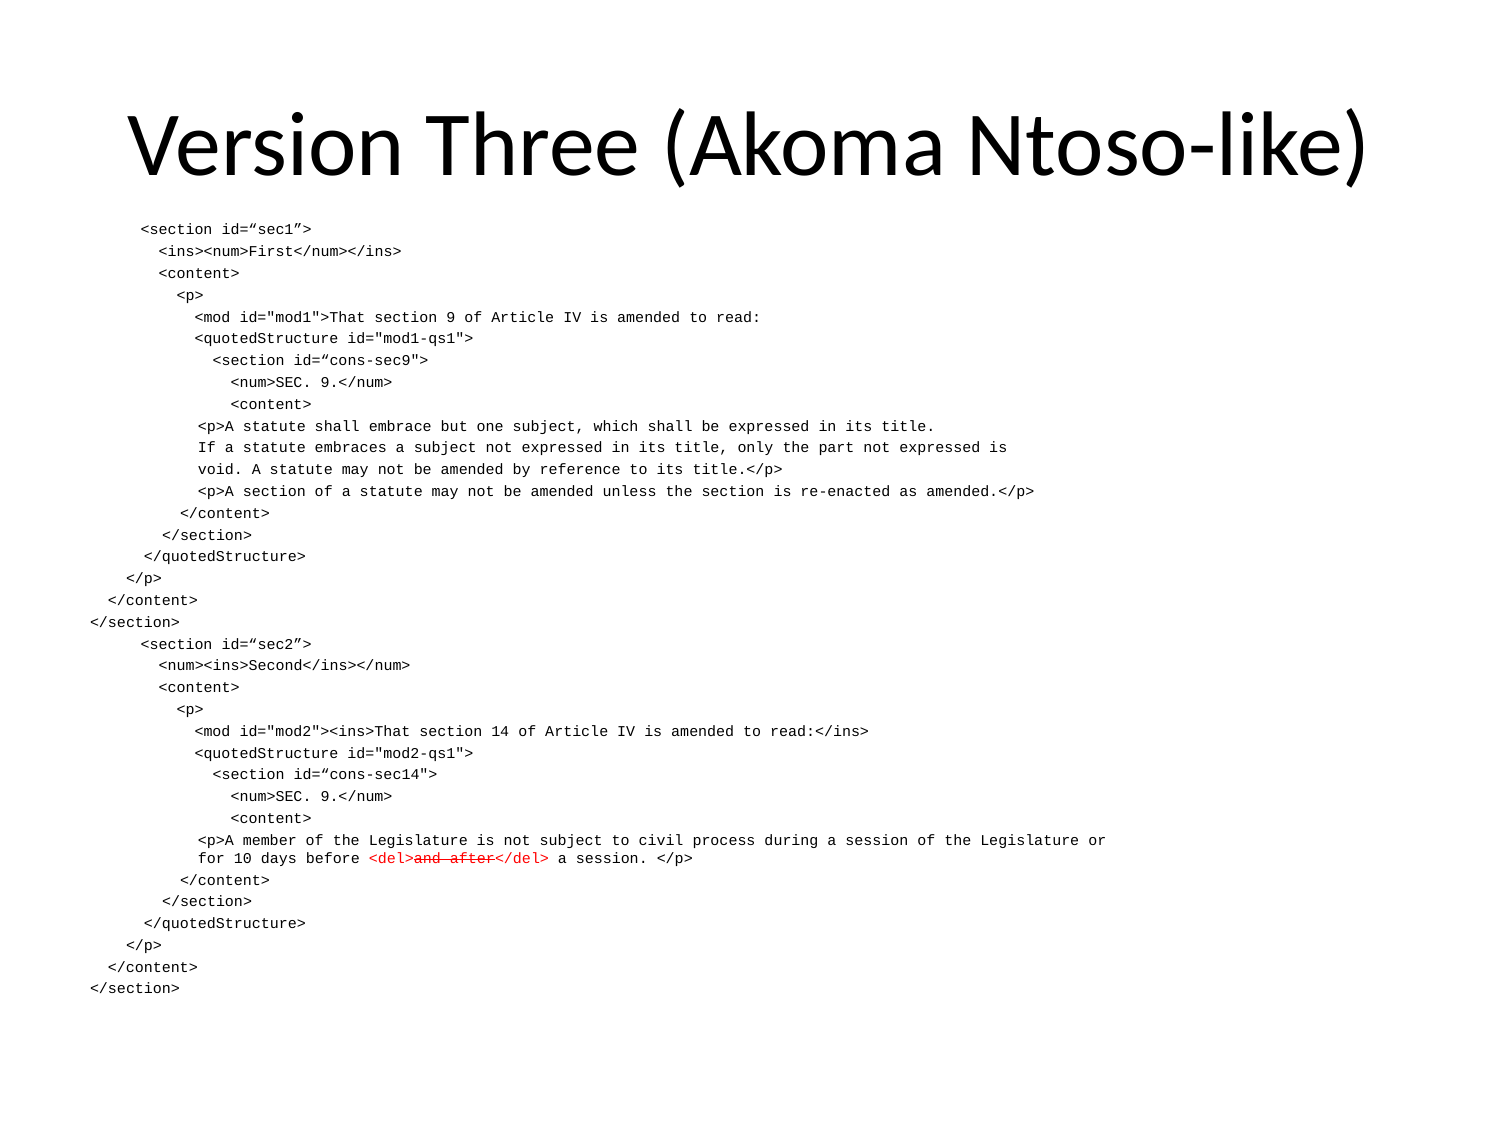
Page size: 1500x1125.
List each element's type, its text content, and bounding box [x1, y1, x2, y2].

list <section id=“sec1”> <ins><num>First</num></ins> <content> <p> <mod id="mod1">That section 9 of Article IV is amended to read: <quotedStructure id="mod1-qs1"> <section id=“cons-sec9"> <num>SEC. 9.</num> <content> <p>A statute shall embrace but one subject, which shall be expressed in its title. If a statute embraces a subject not expressed in its title, only the part not expressed is void. A statute may not be amended by reference to its title.</p> <p>A section of a statute may not be amended unless the section is re-enacted as amended.</p> </content> </section> </quotedStructure> </p> </content> </section> <section id=“sec2”> <num><ins>Second</ins></num> <content> <p> <mod id="mod2"><ins>That section 14 of Article IV is amended to read:</ins> <quotedStructure id="mod2-qs1"> <section id=“cons-sec14"> <num>SEC. 9.</num> <content> <p>A member of the Legislature is not subject to civil process during a session of the Legislature or for 10 days before <del>and after</del> a session. </p> </content> </section> </quotedStructure> </p> </content> </section> [75, 212, 1426, 1005]
title Version Three (Akoma Ntoso-like) [75, 45, 1426, 212]
